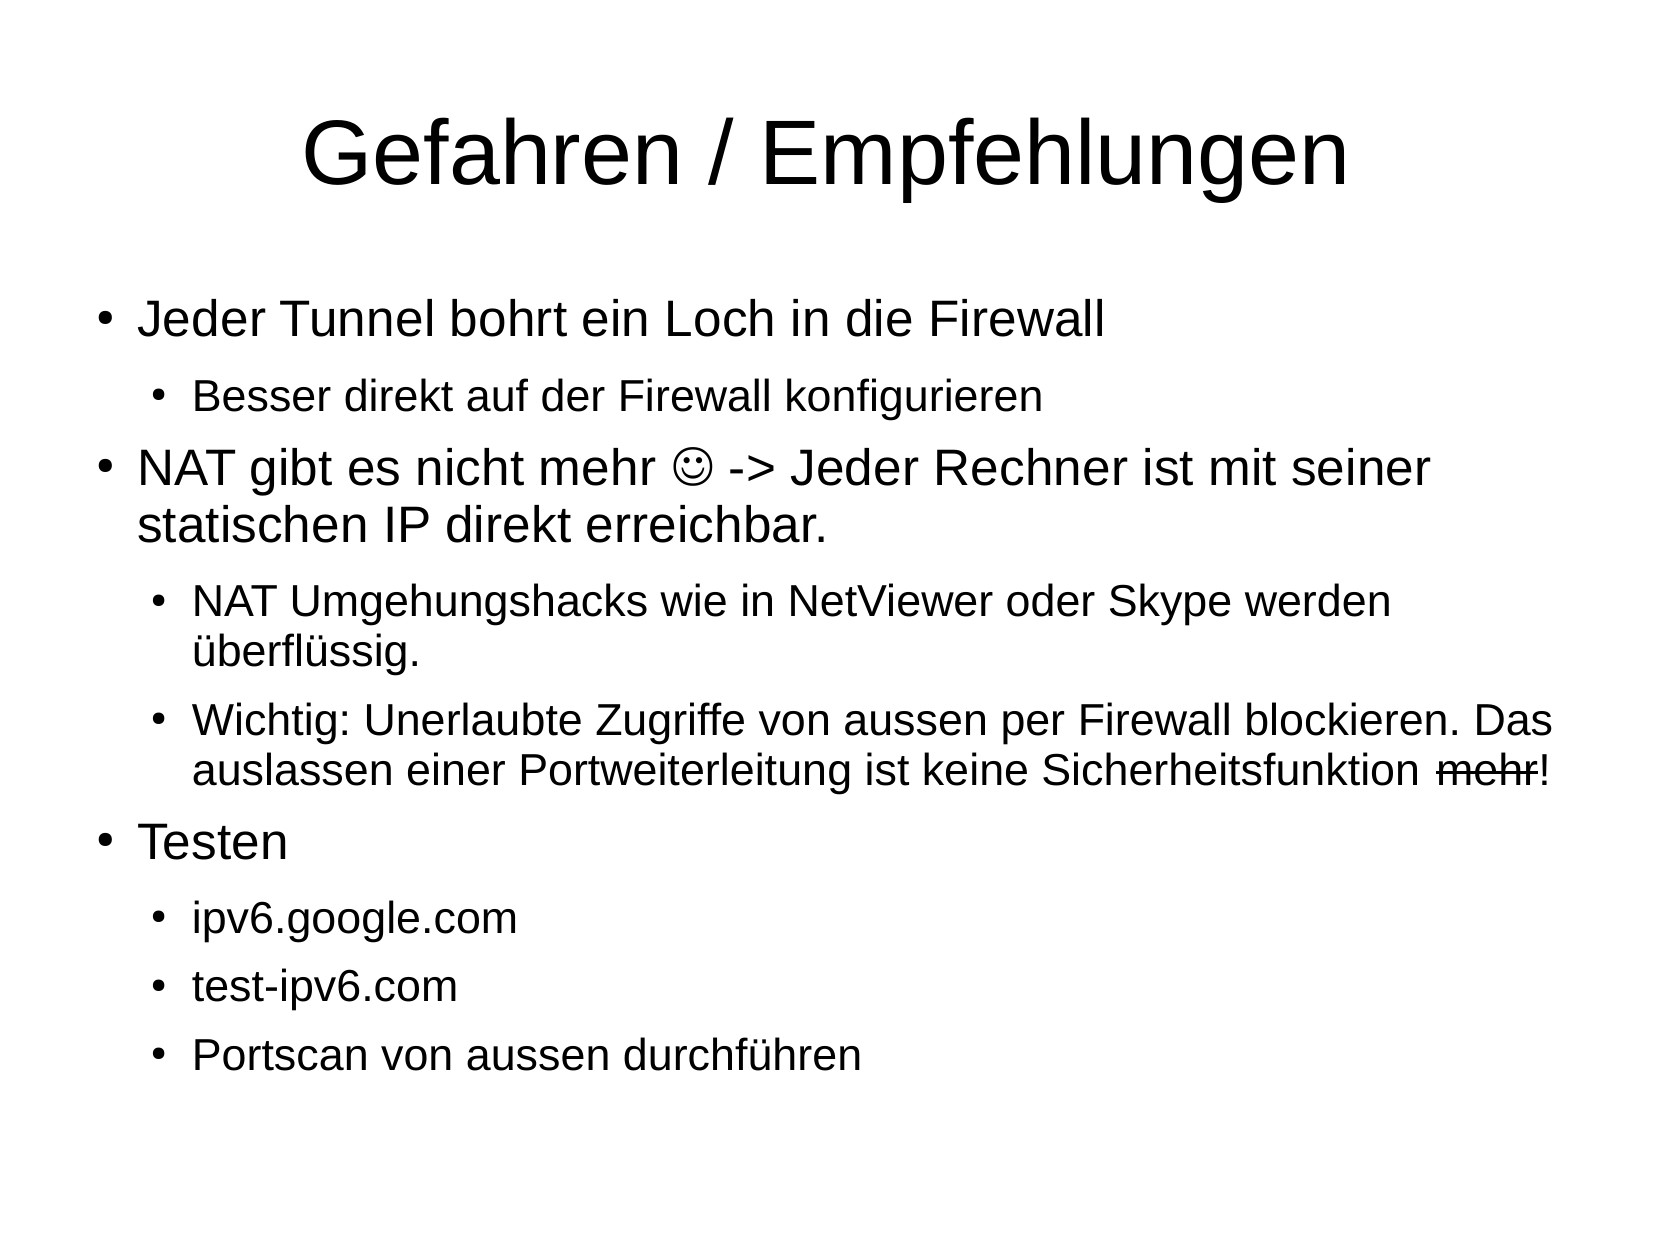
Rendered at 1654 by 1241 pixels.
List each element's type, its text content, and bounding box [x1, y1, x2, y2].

title Gefahren / Empfehlungen [82, 49, 1571, 257]
list Jeder Tunnel bohrt ein Loch in die Firewall Besser direkt auf der Firewall konfigurieren NAT gibt es nicht mehr  -> Jeder Rechner ist mit seiner statischen IP direkt erreichbar. NAT Umgehungshacks wie in NetViewer oder Skype werden überflüssig. Wichtig: Unerlaubte Zugriffe von aussen per Firewall blockieren. Das auslassen einer Portweiterleitung ist keine Sicherheitsfunktion mehr! Testen ipv6.google.com test-ipv6.com Portscan von aussen durchführen [82, 290, 1571, 1109]
